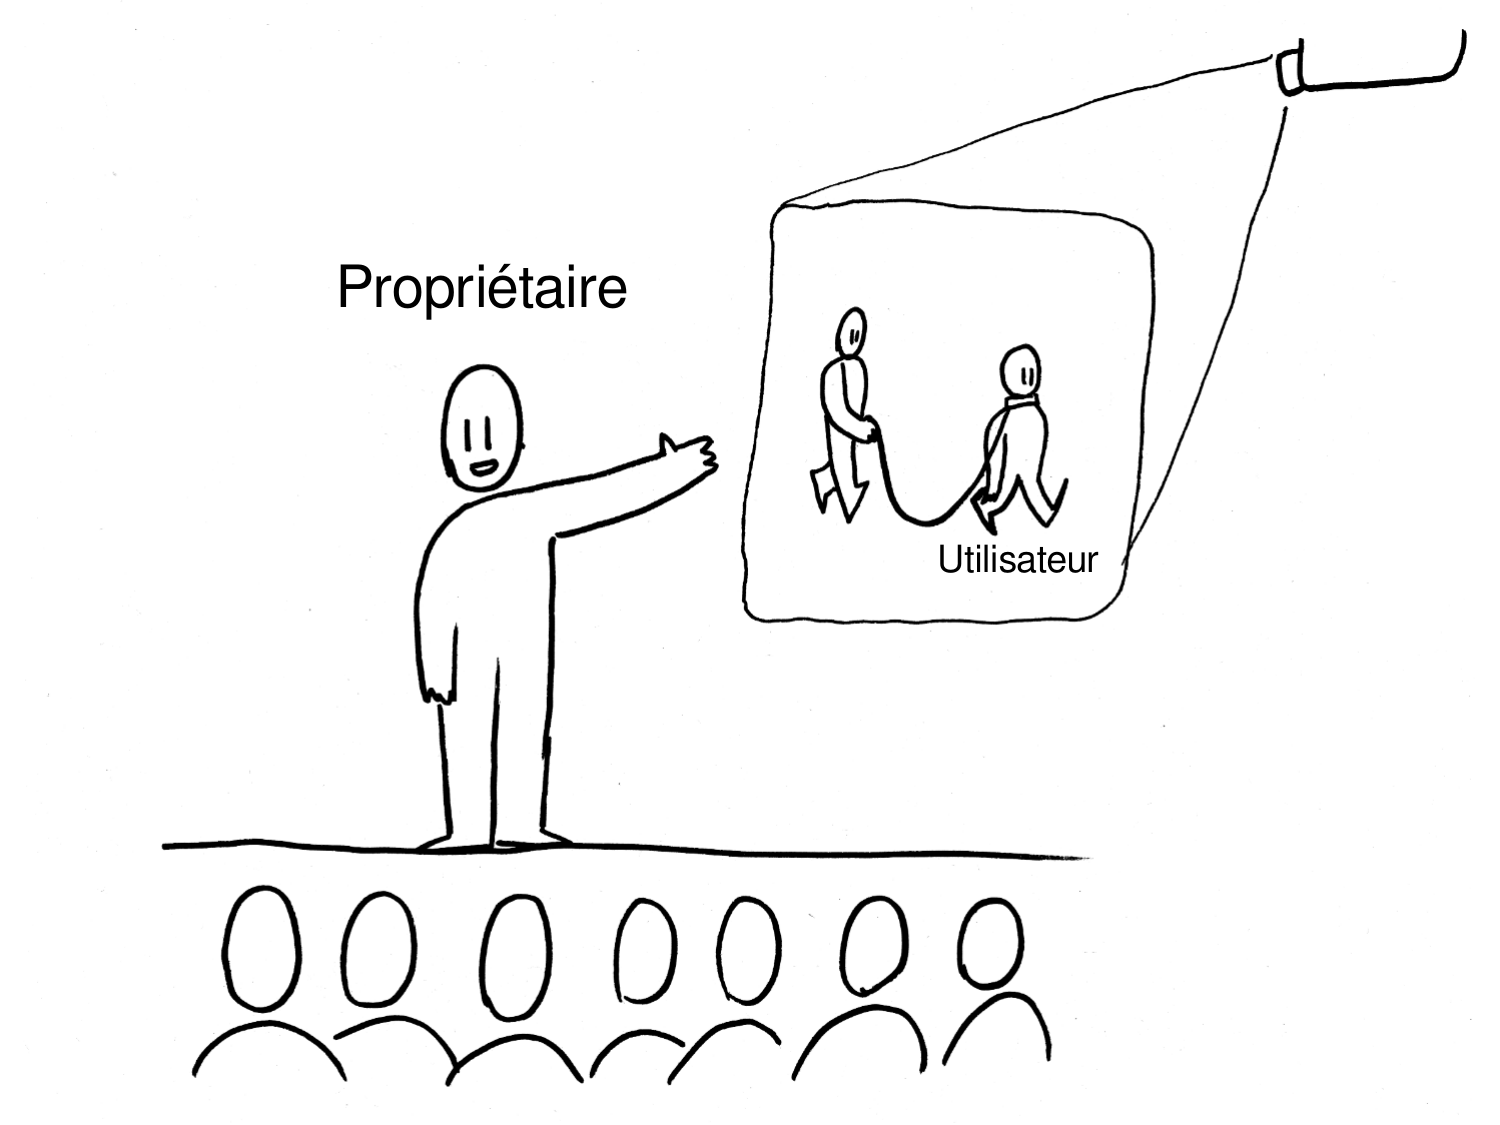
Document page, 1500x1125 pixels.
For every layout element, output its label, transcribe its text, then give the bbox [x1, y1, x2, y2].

picture [22, 0, 1478, 1125]
text_box Utilisateur [896, 530, 1141, 592]
text_box Propriétaire [270, 247, 695, 338]
